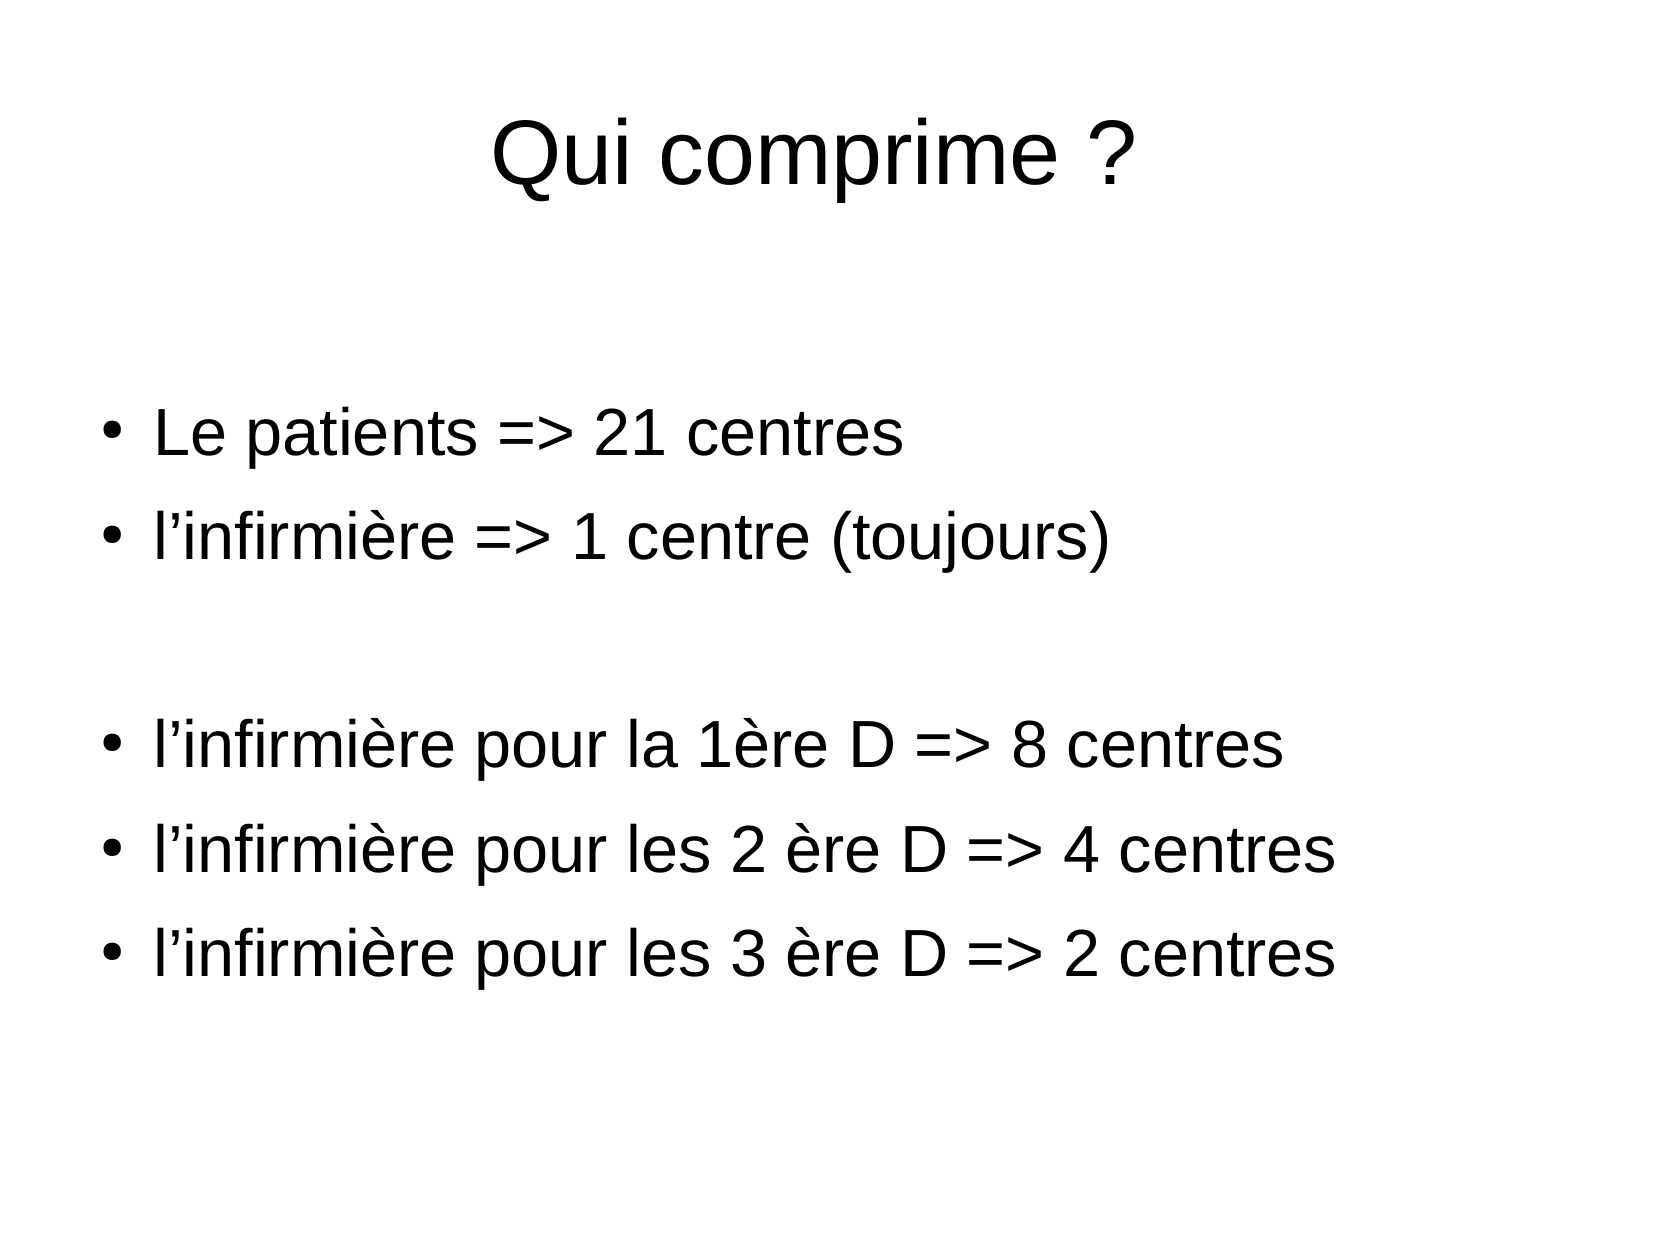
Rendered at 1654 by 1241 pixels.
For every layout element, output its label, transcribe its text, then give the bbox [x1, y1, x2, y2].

title Qui comprime ? [82, 49, 1571, 257]
list Le patients => 21 centres l’infirmière => 1 centre (toujours) l’infirmière pour la 1ère D => 8 centres l’infirmière pour les 2 ère D => 4 centres l’infirmière pour les 3 ère D => 2 centres [82, 290, 1571, 1109]
